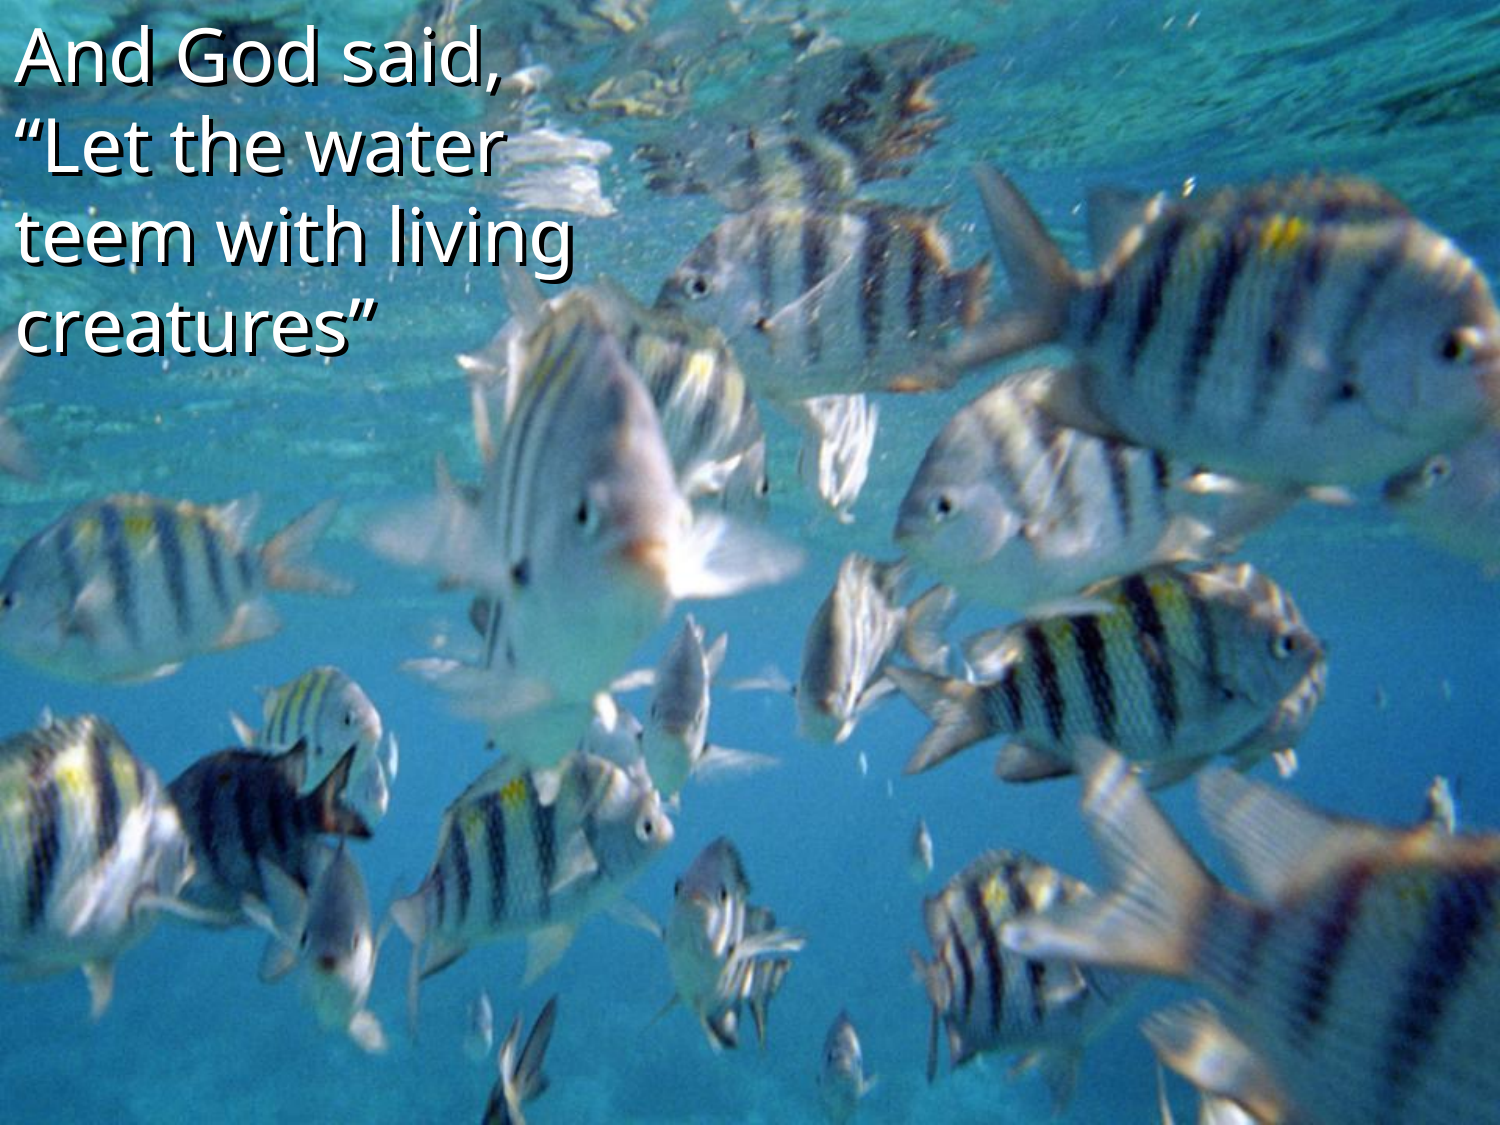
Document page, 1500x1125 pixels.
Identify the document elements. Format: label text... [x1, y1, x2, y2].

text_box And God said, “Let the water teem with living creatures” [0, 0, 644, 376]
picture [0, 0, 1500, 1125]
